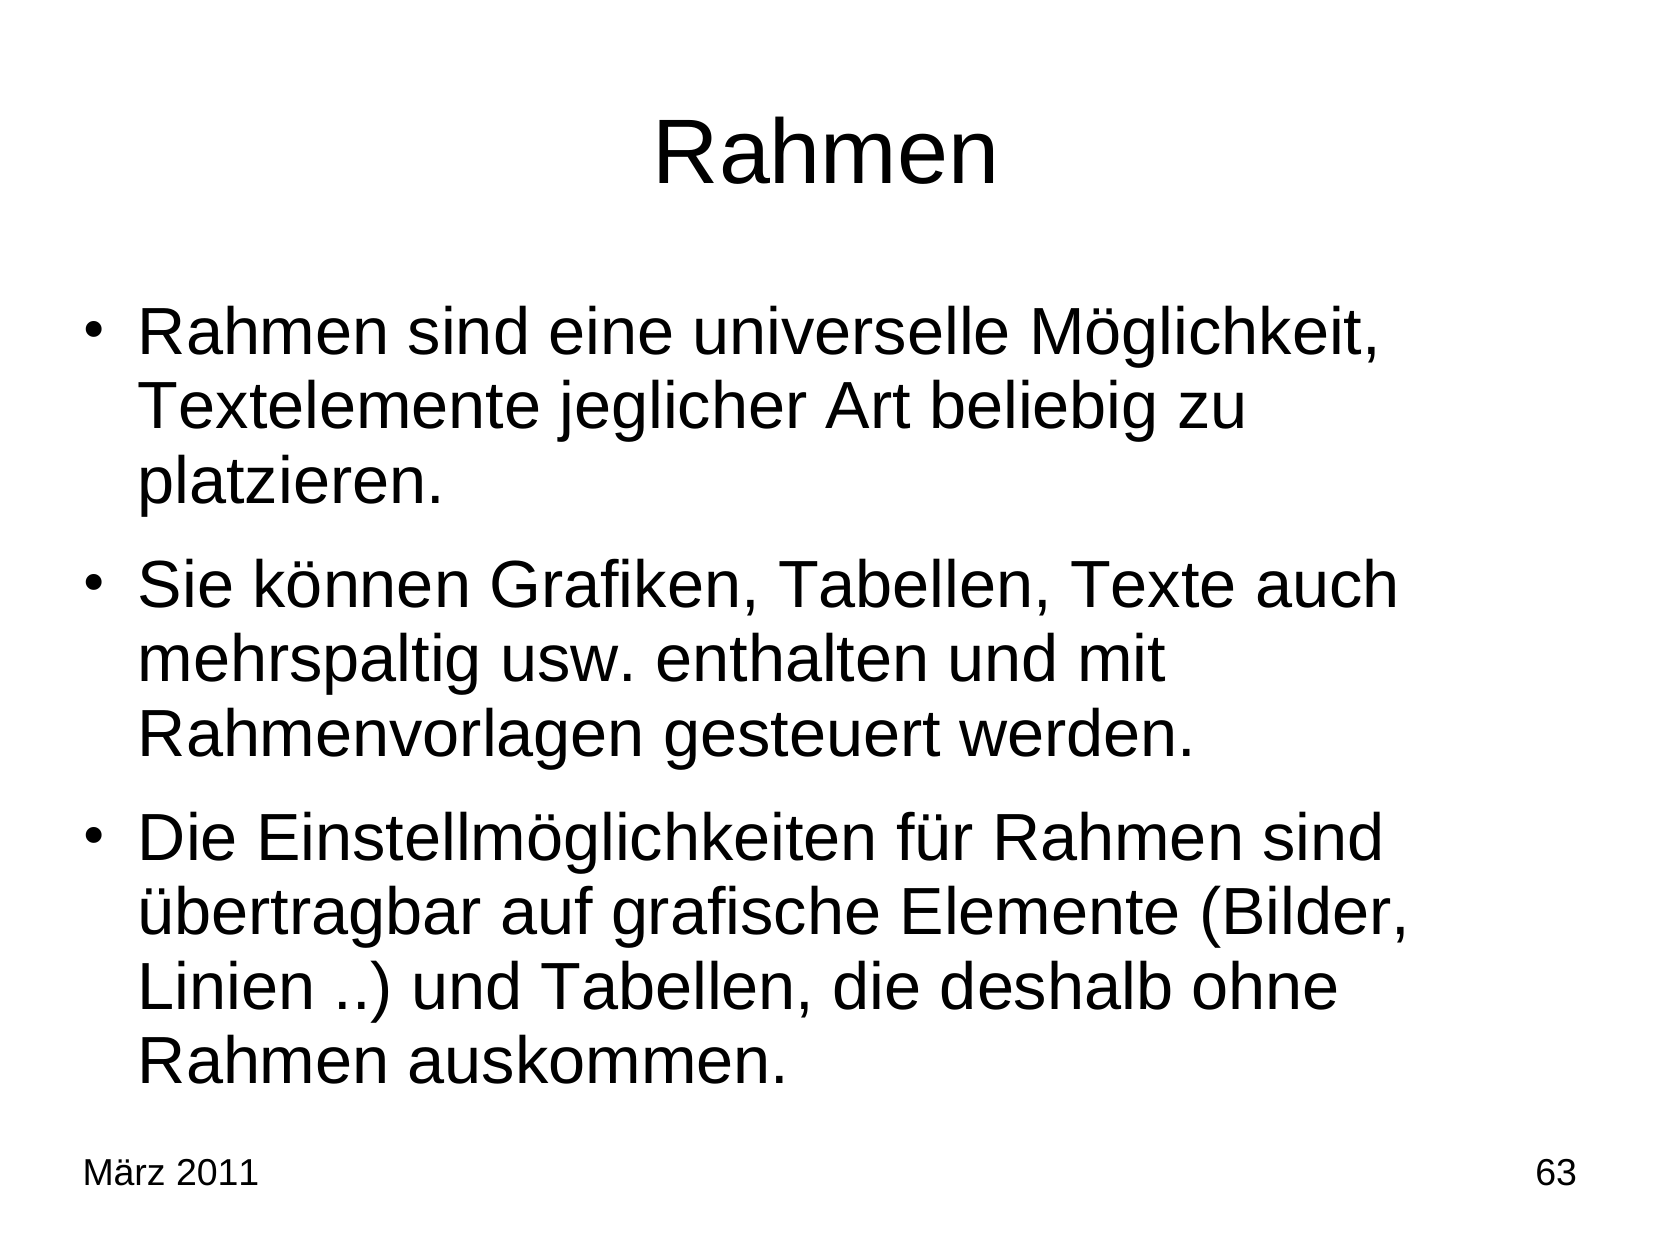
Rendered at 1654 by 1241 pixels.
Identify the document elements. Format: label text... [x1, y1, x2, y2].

list Rahmen sind eine universelle Möglichkeit, Textelemente jeglicher Art beliebig zu platzieren. Sie können Grafiken, Tabellen, Texte auch mehrspaltig usw. enthalten und mit Rahmenvorlagen gesteuert werden. Die Einstellmöglichkeiten für Rahmen sind übertragbar auf grafische Elemente (Bilder, Linien ..) und Tabellen, die deshalb ohne Rahmen auskommen. [82, 290, 1571, 1109]
title Rahmen [82, 49, 1571, 257]
